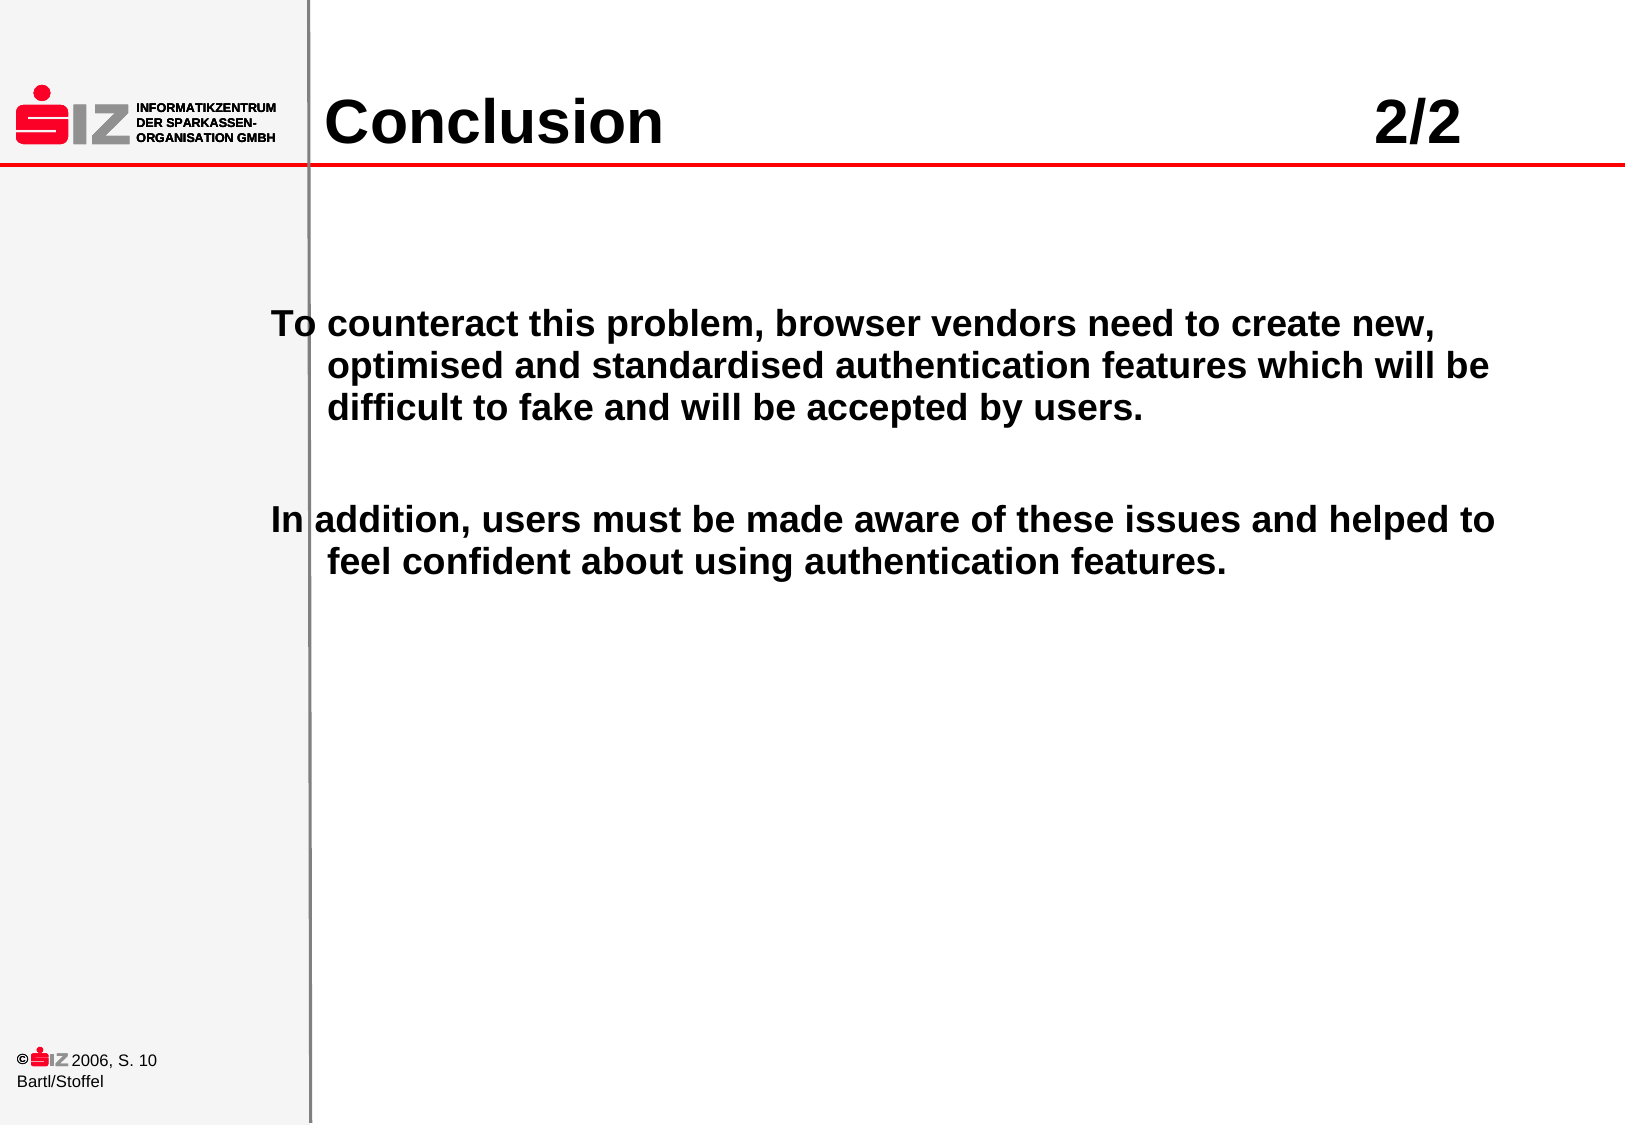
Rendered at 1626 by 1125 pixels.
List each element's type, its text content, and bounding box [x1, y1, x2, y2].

title Conclusion 2/2 [319, 91, 1558, 156]
list To counteract this problem, browser vendors need to create new, optimised and standardised authentication features which will be difficult to fake and will be accepted by users. In addition, users must be made aware of these issues and helped to feel confident about using authentication features. [270, 190, 1559, 607]
